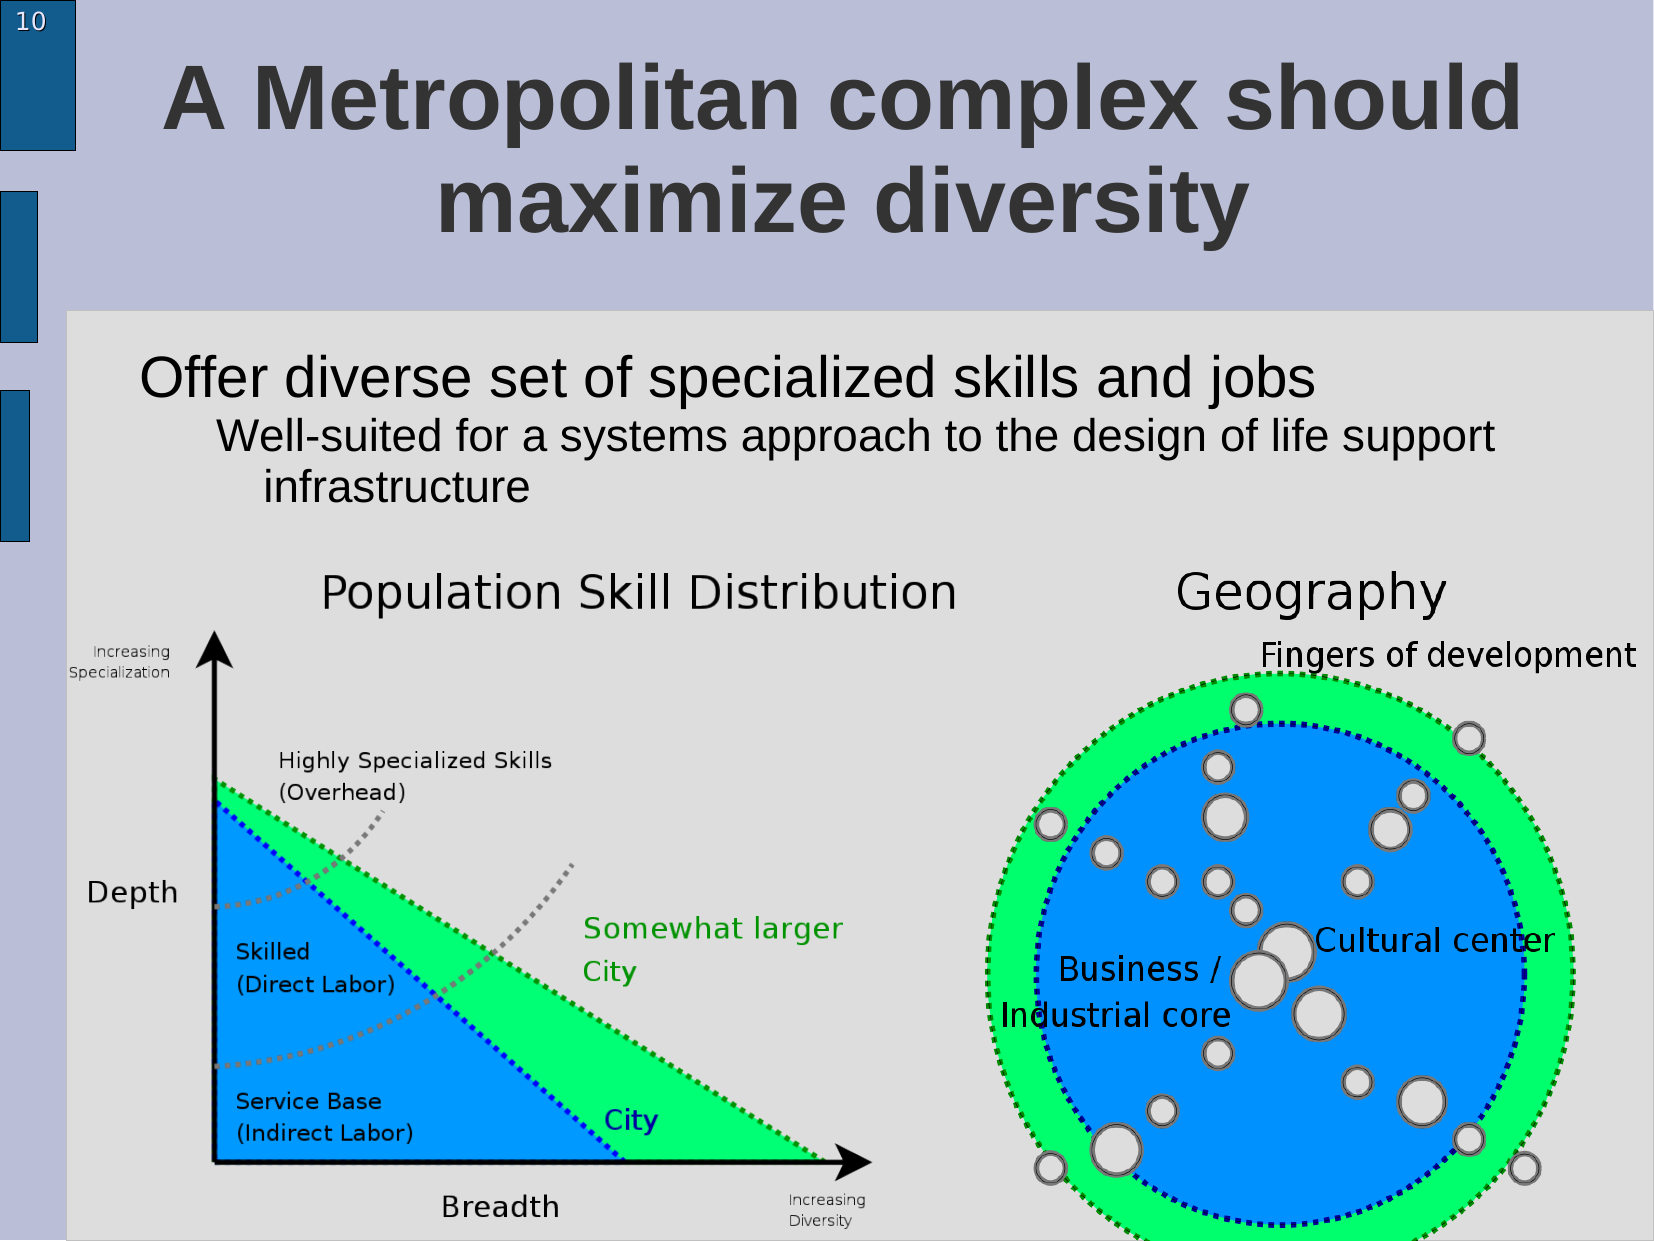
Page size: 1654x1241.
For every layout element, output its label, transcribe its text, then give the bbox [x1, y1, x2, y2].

picture [980, 560, 1654, 1241]
title A Metropolitan complex should maximize diversity [75, 0, 1613, 299]
list Offer diverse set of specialized skills and jobs Well-suited for a systems approach to the design of life support infrastructure [121, 344, 1534, 1127]
picture [61, 562, 962, 1238]
